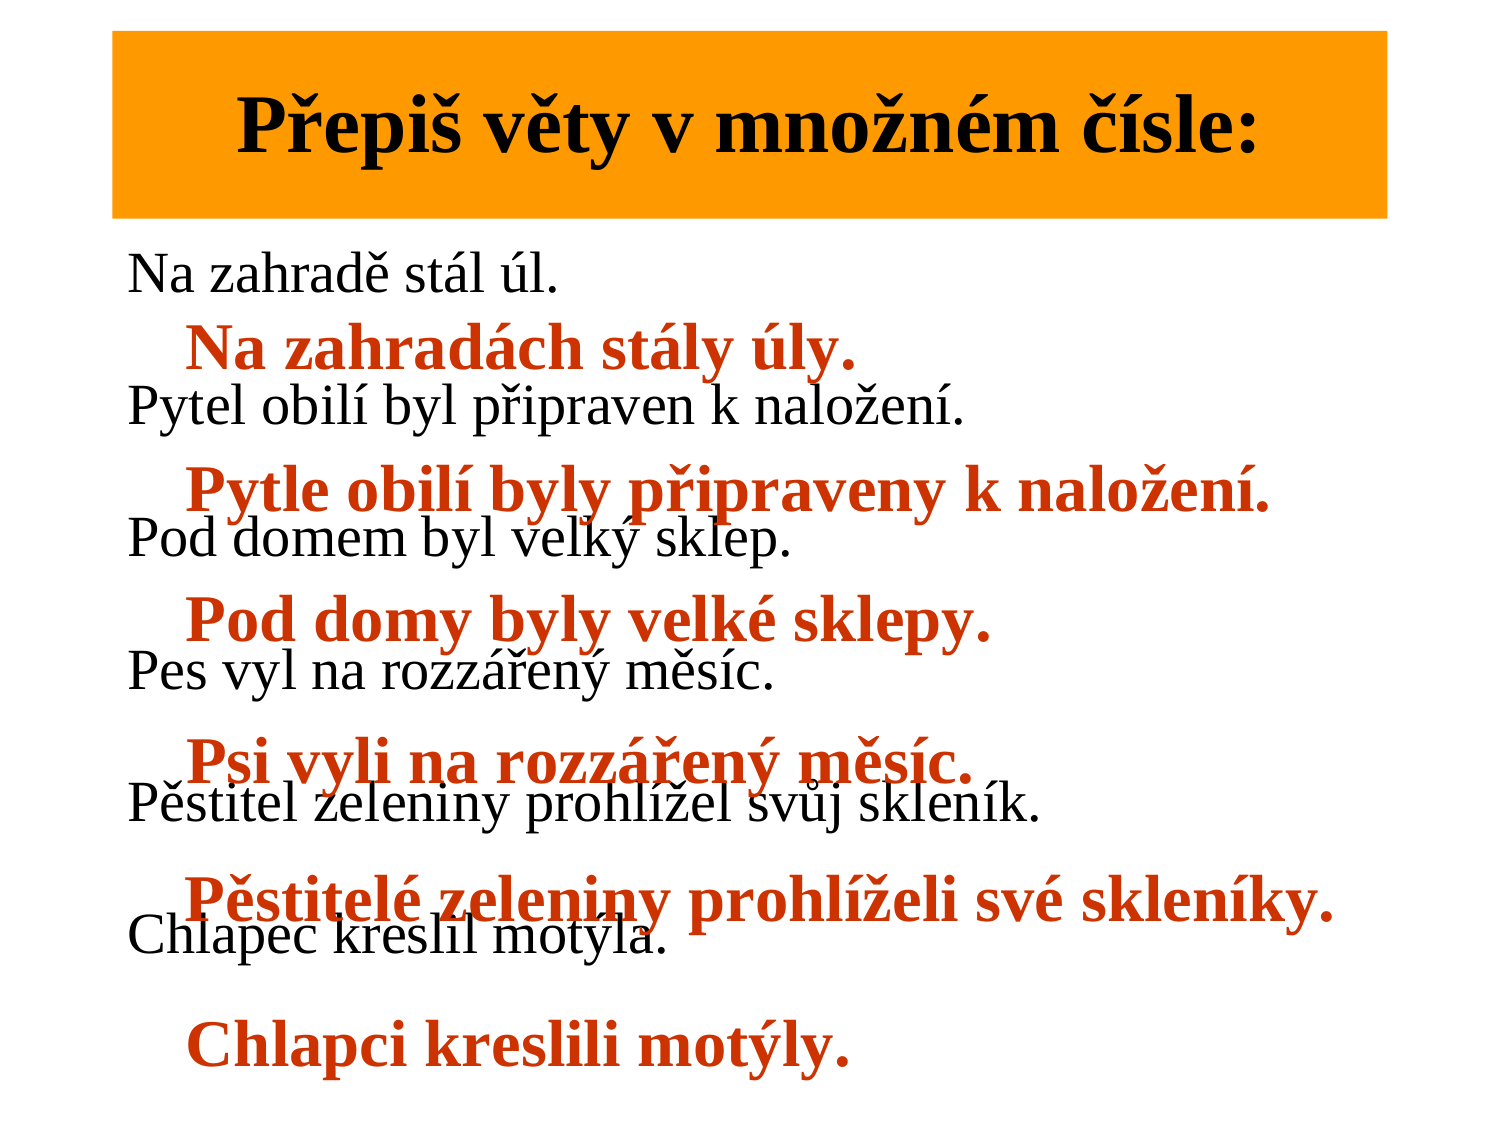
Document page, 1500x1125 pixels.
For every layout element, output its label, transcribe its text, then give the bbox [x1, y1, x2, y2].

text_box Pytle obilí byly připraveny k naložení. [171, 444, 1388, 534]
list Na zahradě stál úl. Pytel obilí byl připraven k naložení. Pod domem byl velký sklep. Pes vyl na rozzářený měsíc. Pěstitel zeleniny prohlížel svůj skleník. Chlapec kreslil motýla. [112, 243, 1388, 1091]
text_box Na zahradách stály úly. [171, 302, 1164, 393]
text_box Chlapci kreslili motýly. [171, 999, 951, 1089]
text_box Psi vyli na rozzářený měsíc. [171, 716, 1105, 806]
text_box Pěstitelé zeleniny prohlíželi své skleníky. [153, 854, 1500, 944]
text_box Pod domy byly velké sklepy. [171, 574, 1117, 664]
title Přepiš věty v množném čísle: [112, 30, 1388, 219]
